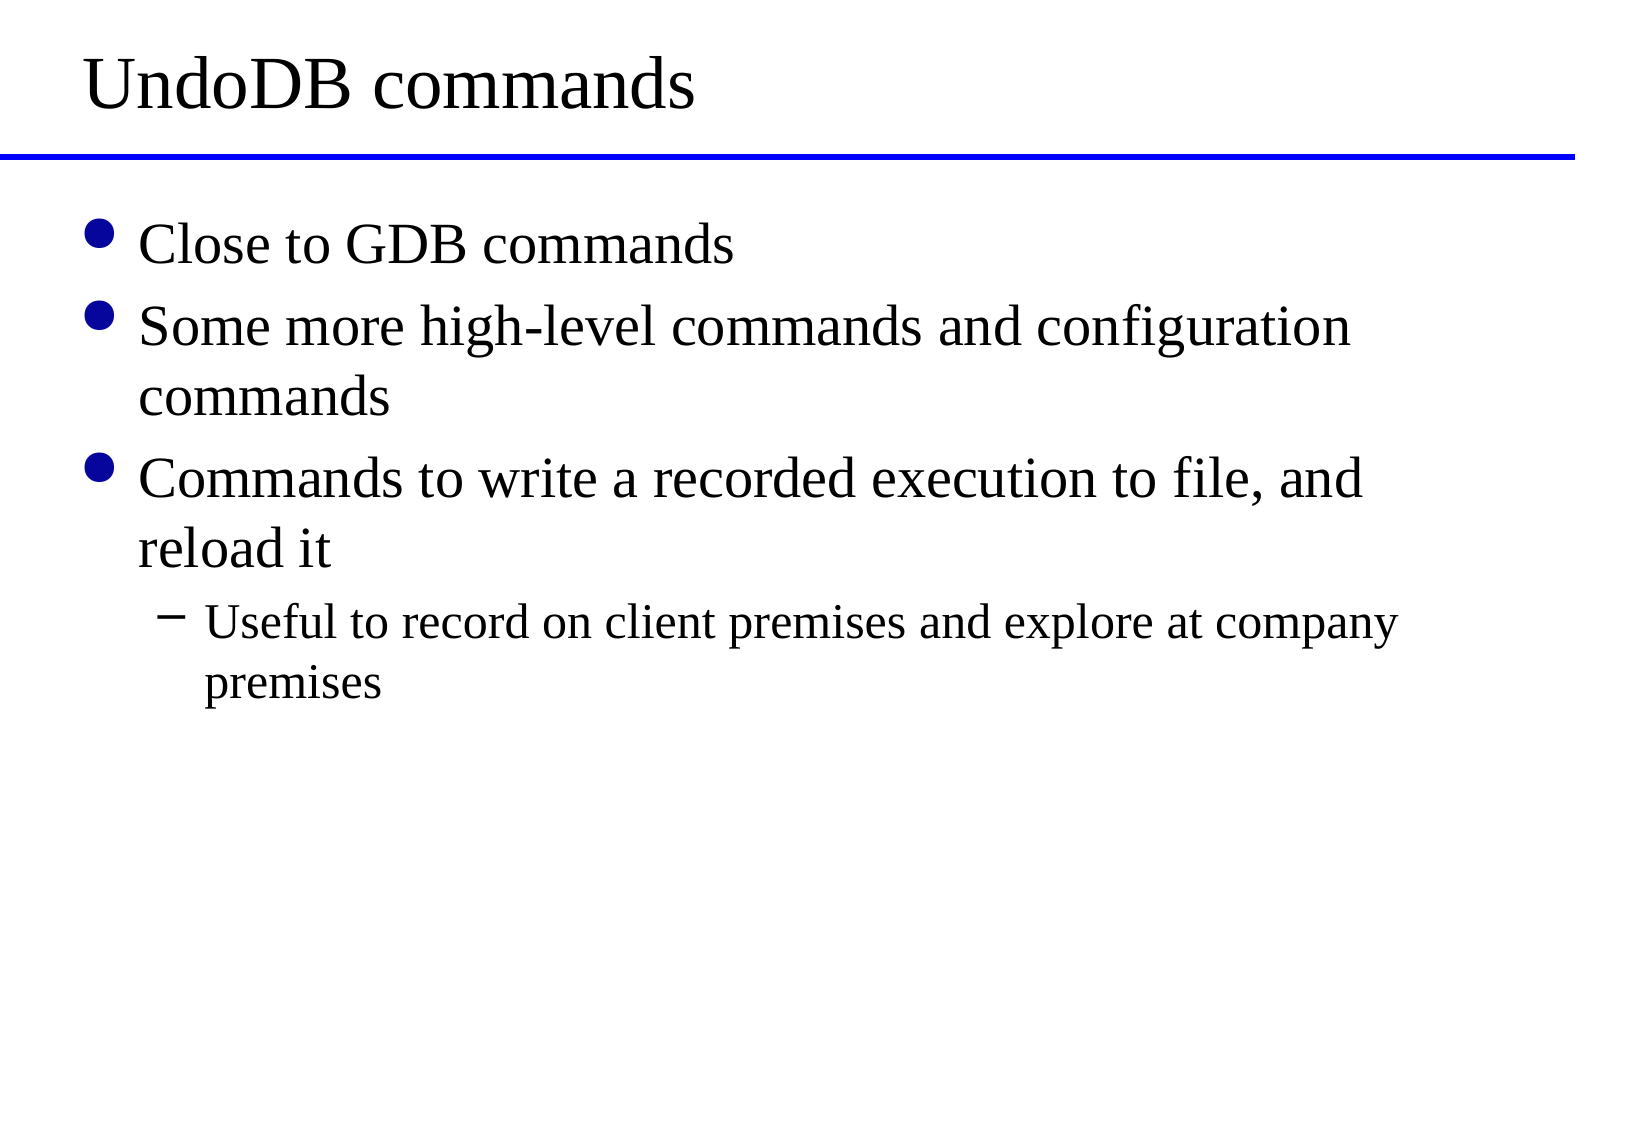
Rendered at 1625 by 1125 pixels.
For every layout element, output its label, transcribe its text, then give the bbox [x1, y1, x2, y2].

title UndoDB commands [67, 27, 1544, 131]
list Close to GDB commands Some more high-level commands and configuration commands Commands to write a recorded execution to file, and reload it Useful to record on client premises and explore at company premises [67, 198, 1478, 1061]
